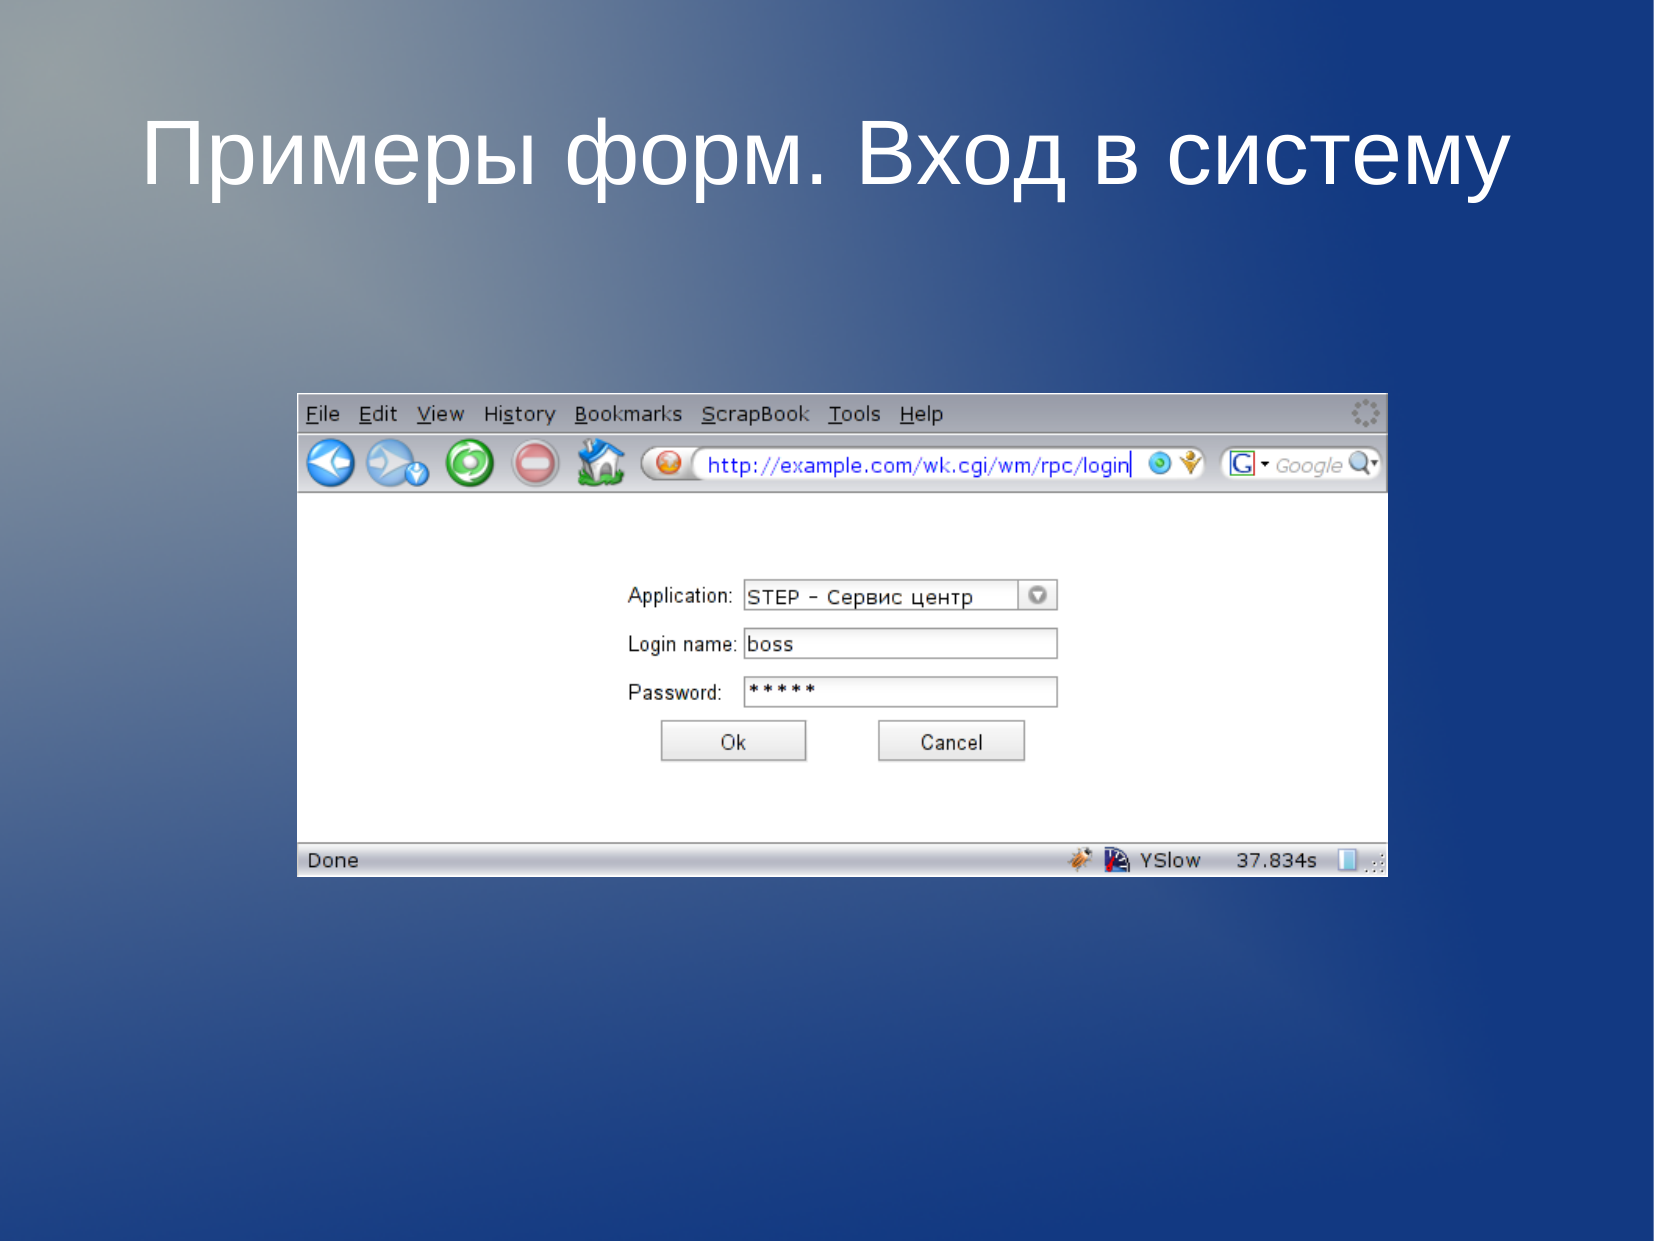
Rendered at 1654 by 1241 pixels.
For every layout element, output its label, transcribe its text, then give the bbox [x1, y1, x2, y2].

picture [0, 0, 1654, 1241]
title Примеры форм. Вход в систему [82, 49, 1571, 257]
